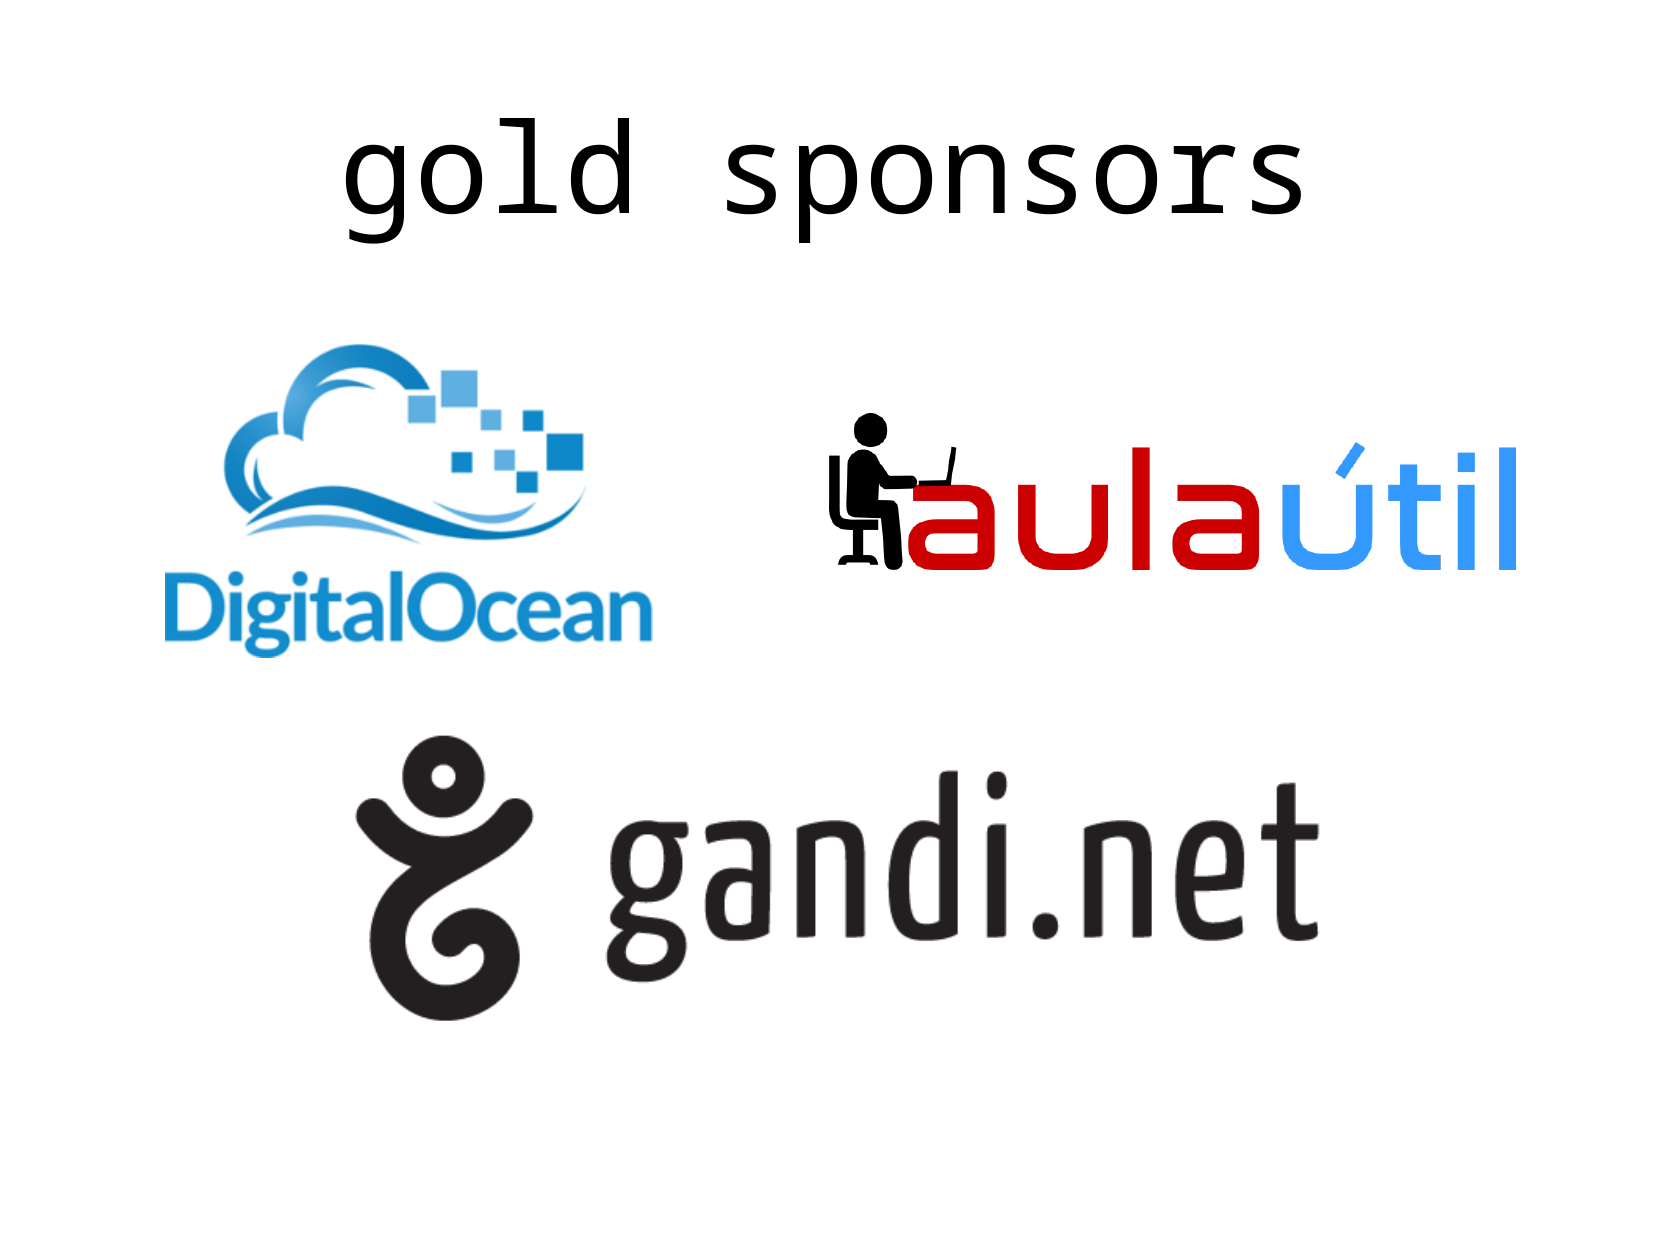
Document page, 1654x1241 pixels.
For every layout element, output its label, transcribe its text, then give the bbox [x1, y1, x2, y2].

picture [829, 413, 1516, 571]
picture [165, 344, 653, 658]
subtitle gold sponsors [82, 0, 1571, 526]
picture [329, 722, 1346, 1036]
